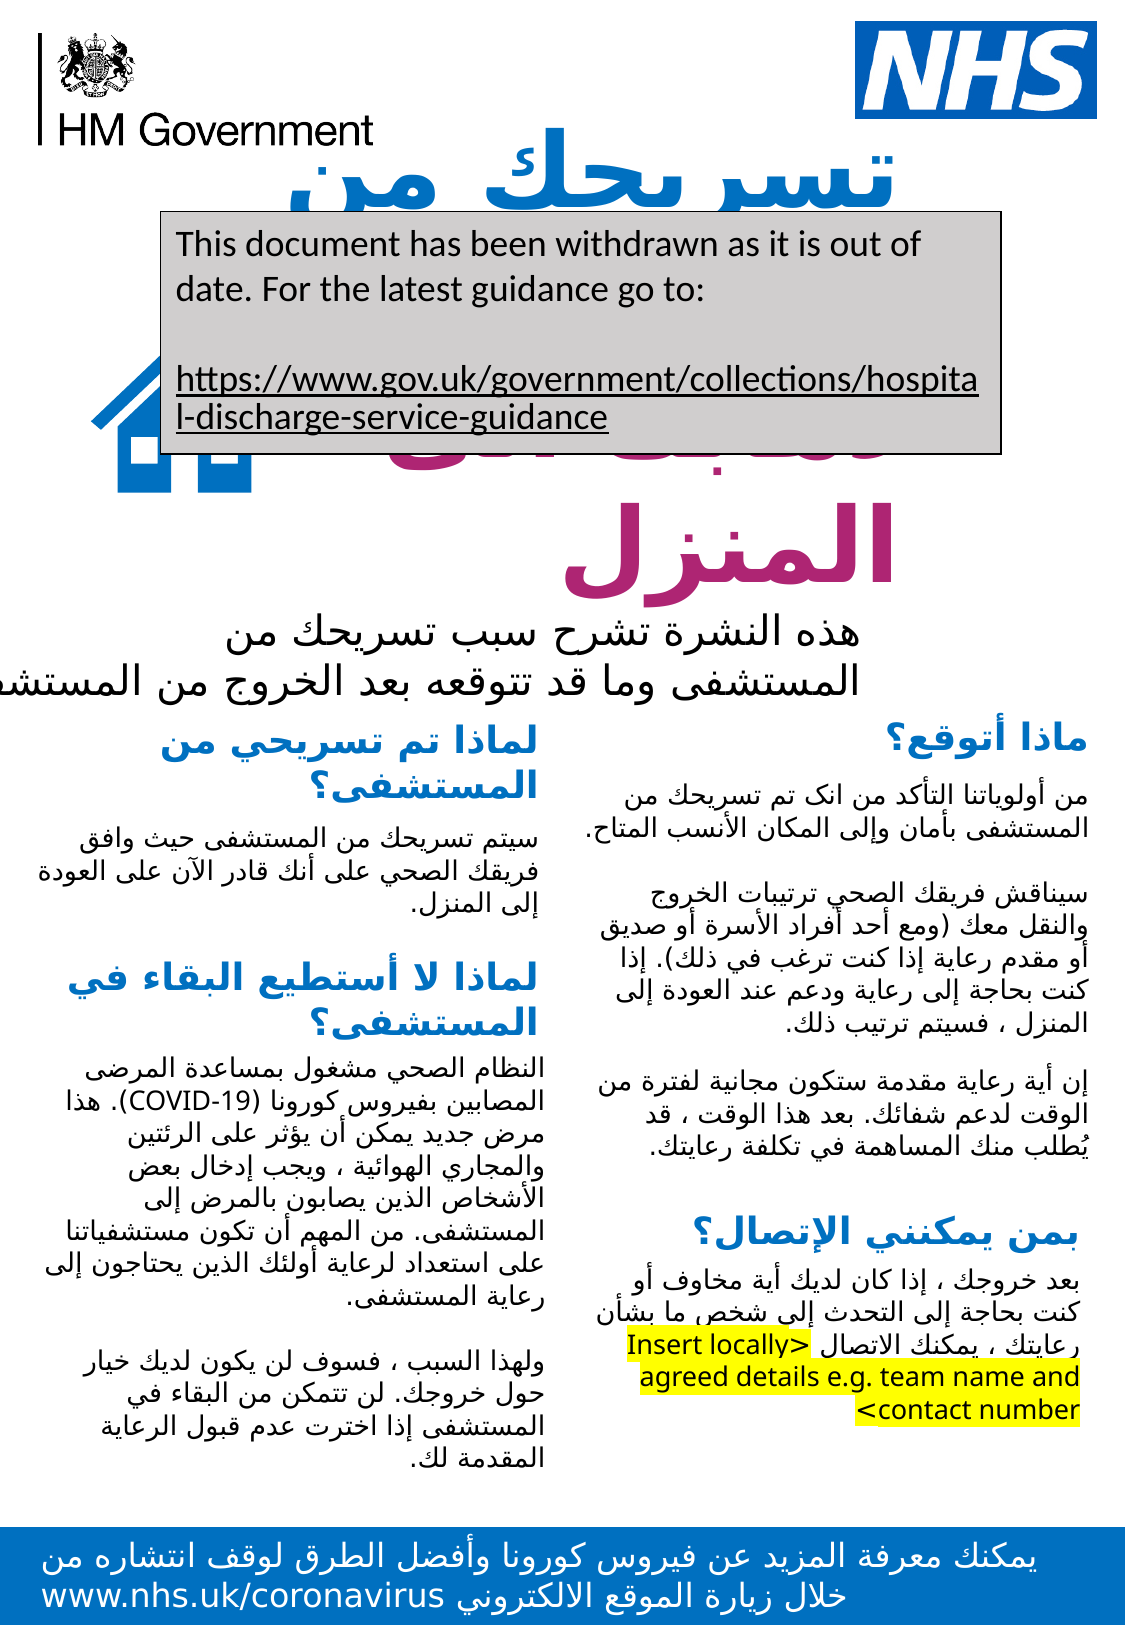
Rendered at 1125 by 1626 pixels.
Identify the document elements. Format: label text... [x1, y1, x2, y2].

text_box لماذا تم تسريحي من المستشفی؟ سيتم تسريحك من المستشفى حيث وافق فريقك الصحي على أنك قادر الآن على العودة إلى المنزل. لماذا لا أستطیع البقاء في المستشفی؟ [22, 708, 563, 1151]
text_box هذه النشرة تشرح سبب تسريحك من المستشفى وما قد تتوقعه بعد الخروج من المستشفى. [0, 596, 1107, 713]
text_box تسريحك من المستشفی: ذهابك الی المنزل [263, 95, 1105, 596]
text_box النظام الصحي مشغول بمساعدة المرضى المصابين بفيروس کورونا (COVID-19). هذا مرض جديد يمكن أن يؤثر على الرئتين والمجاري الهوائية ، ويجب إدخال بعض الأشخاص الذين يصابون بالمرض إلى المستشفى. من المهم أن تكون مستشفياتنا على استعداد لرعاية أولئك الذين يحتاجون إلى رعاية المستشفى. ولهذا السبب ، فسوف لن يكون لديك خيار حول خروجك. لن تتمكن من البقاء في المستشفى إذا اخترت عدم قبول الرعاية المقدمة لك. [29, 1043, 563, 1481]
text_box This document has been withdrawn as it is out of date. For the latest guidance go to: https://www.gov.uk/government/collections/hospital-discharge-service-guidance [160, 211, 1001, 455]
text_box ماذا أتوقع؟ من أولوياتنا التأكد من انک تم تسريحك من المستشفى بأمان وإلى المكان الأنسب المتاح. سيناقش فريقك الصحي ترتيبات الخروج والنقل معك (ومع أحد أفراد الأسرة أو صديق أو مقدم رعاية إذا كنت ترغب في ذلك). إذا كنت بحاجة إلى رعاية ودعم عند العودة إلى المنزل ، فسيتم ترتيب ذلك. إن أية رعاية مقدمة ستكون مجانية لفترة من الوقت لدعم شفائك. بعد هذا الوقت ، قد يُطلب منك المساهمة في تكلفة رعايتك. [569, 705, 1107, 1381]
text_box بمن یمکنني الإتصال؟ بعد خروجك ، إذا كان لديك أية مخاوف أو كنت بحاجة إلى التحدث إلى شخص ما بشأن رعايتك ، يمكنك الاتصال <Insert locally agreed details e.g. team name and contact number> [581, 1200, 1104, 1432]
picture [76, 304, 293, 521]
